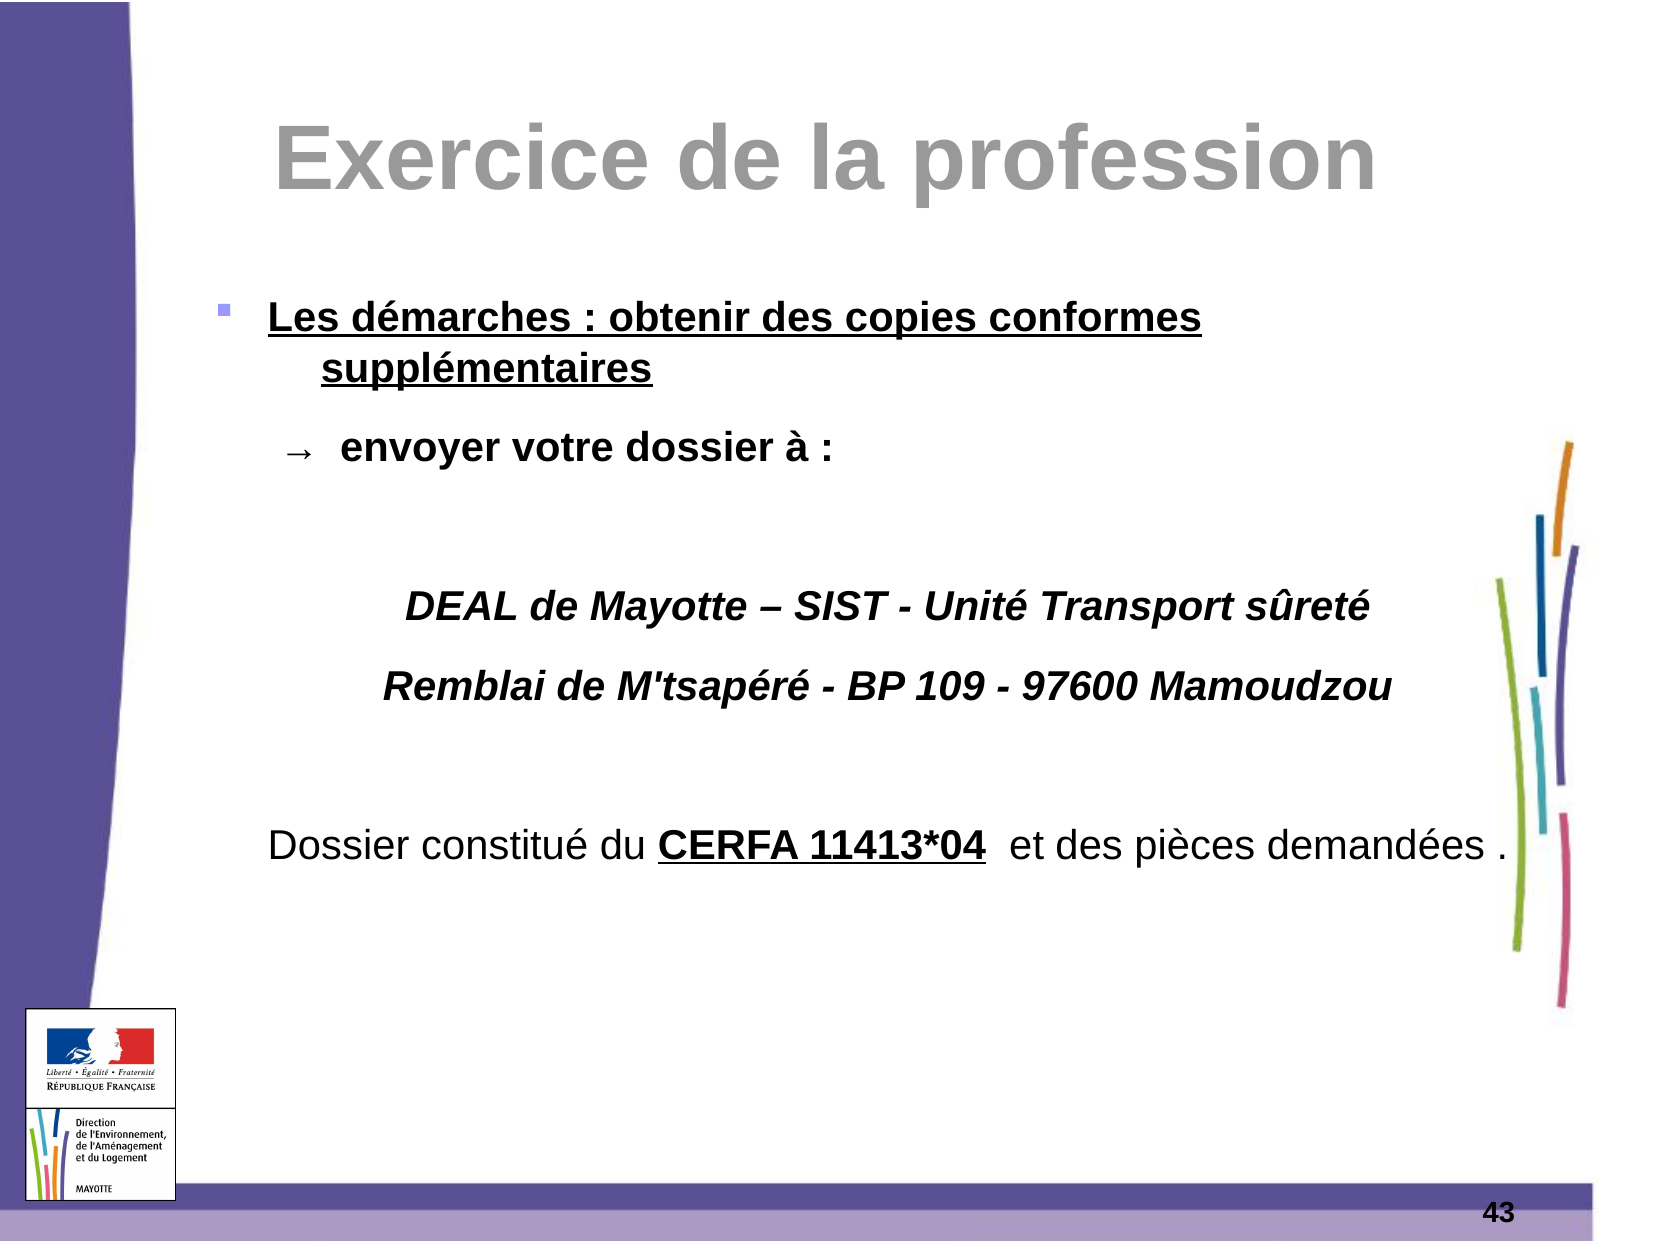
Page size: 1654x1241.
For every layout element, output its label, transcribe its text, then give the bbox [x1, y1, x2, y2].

text_box [1509, 1193, 1636, 1241]
list Les démarches : obtenir des copies conformes supplémentaires → envoyer votre dossier à : DEAL de Mayotte – SIST - Unité Transport sûreté Remblai de M'tsapéré - BP 109 - 97600 Mamoudzou Dossier constitué du CERFA 11413*04 et des pièces demandées . [179, 290, 1509, 1241]
title Exercice de la profession [82, 49, 1571, 257]
